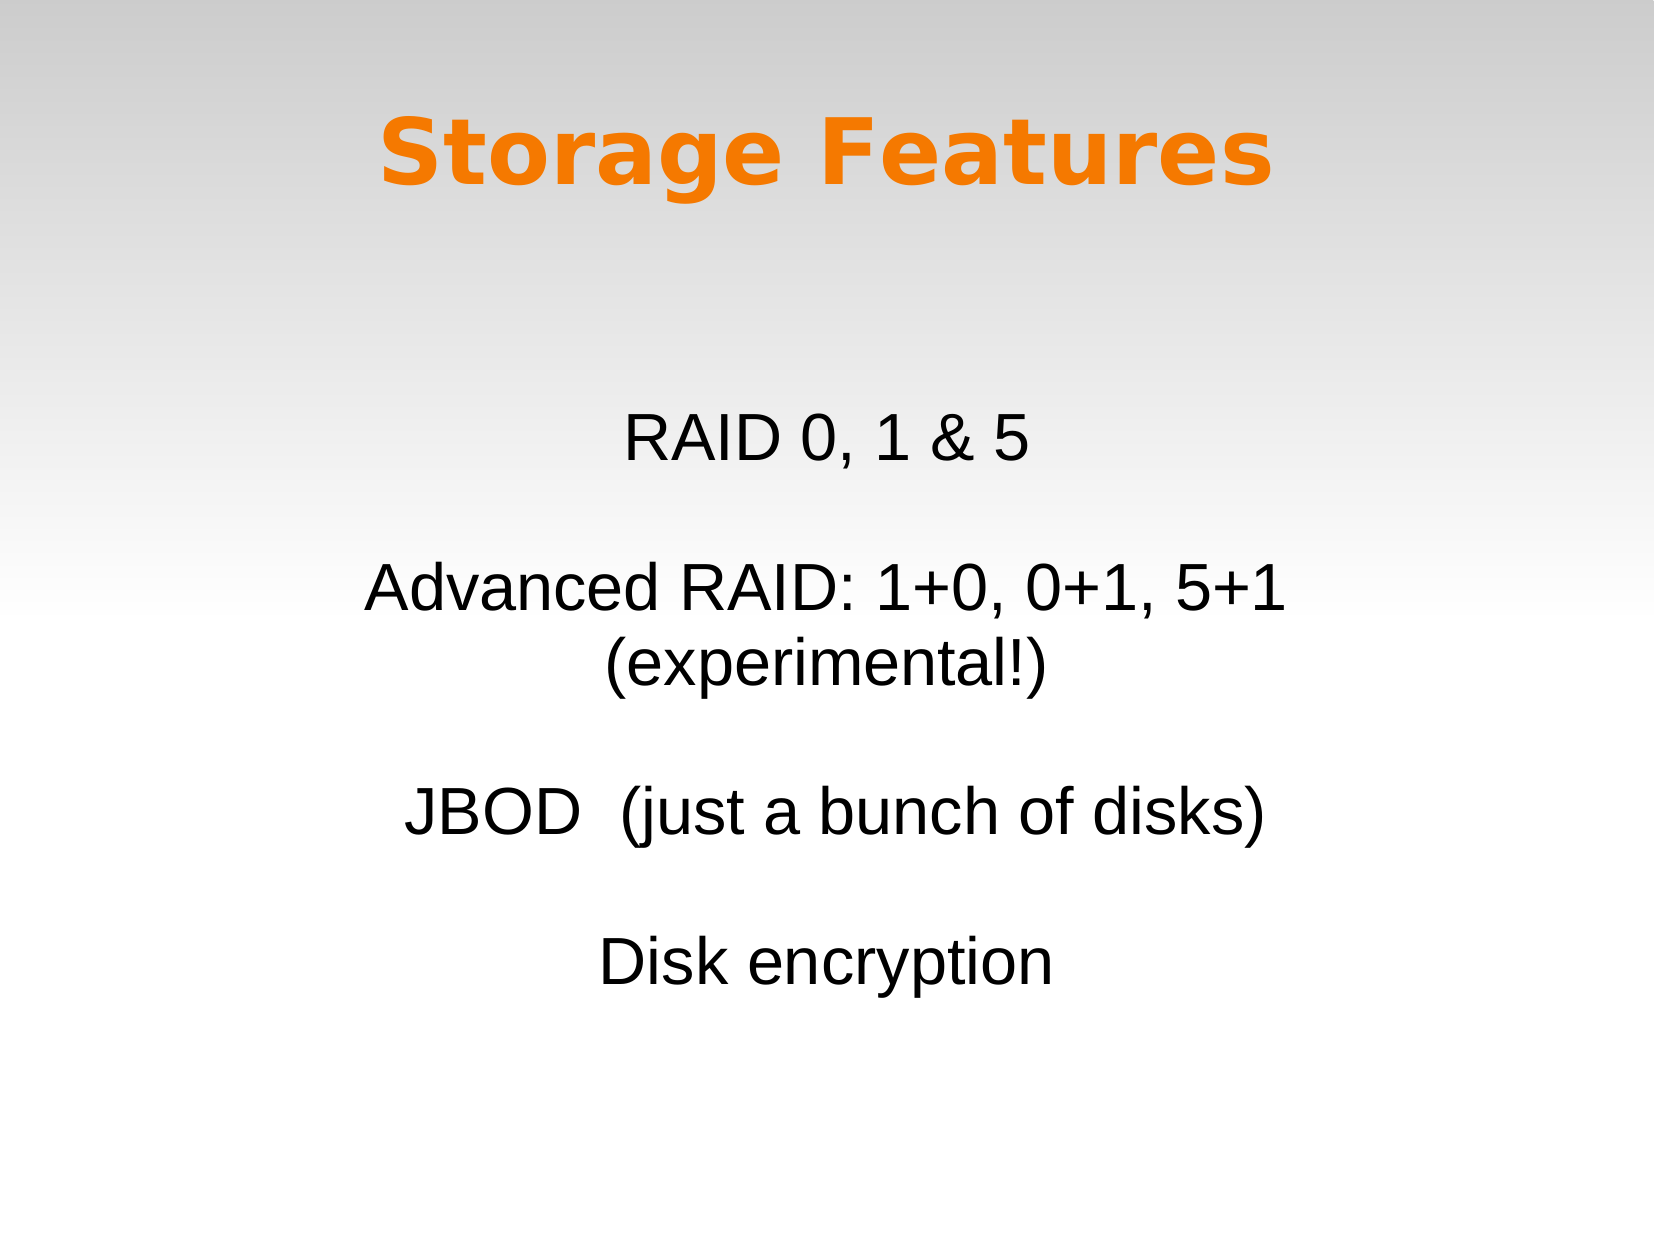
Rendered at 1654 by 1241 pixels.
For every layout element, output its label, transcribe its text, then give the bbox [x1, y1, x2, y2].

text_box RAID 0, 1 & 5 Advanced RAID: 1+0, 0+1, 5+1 (experimental!) JBOD (just a bunch of disks) Disk encryption [82, 297, 1571, 1102]
title Storage Features [82, 49, 1571, 257]
